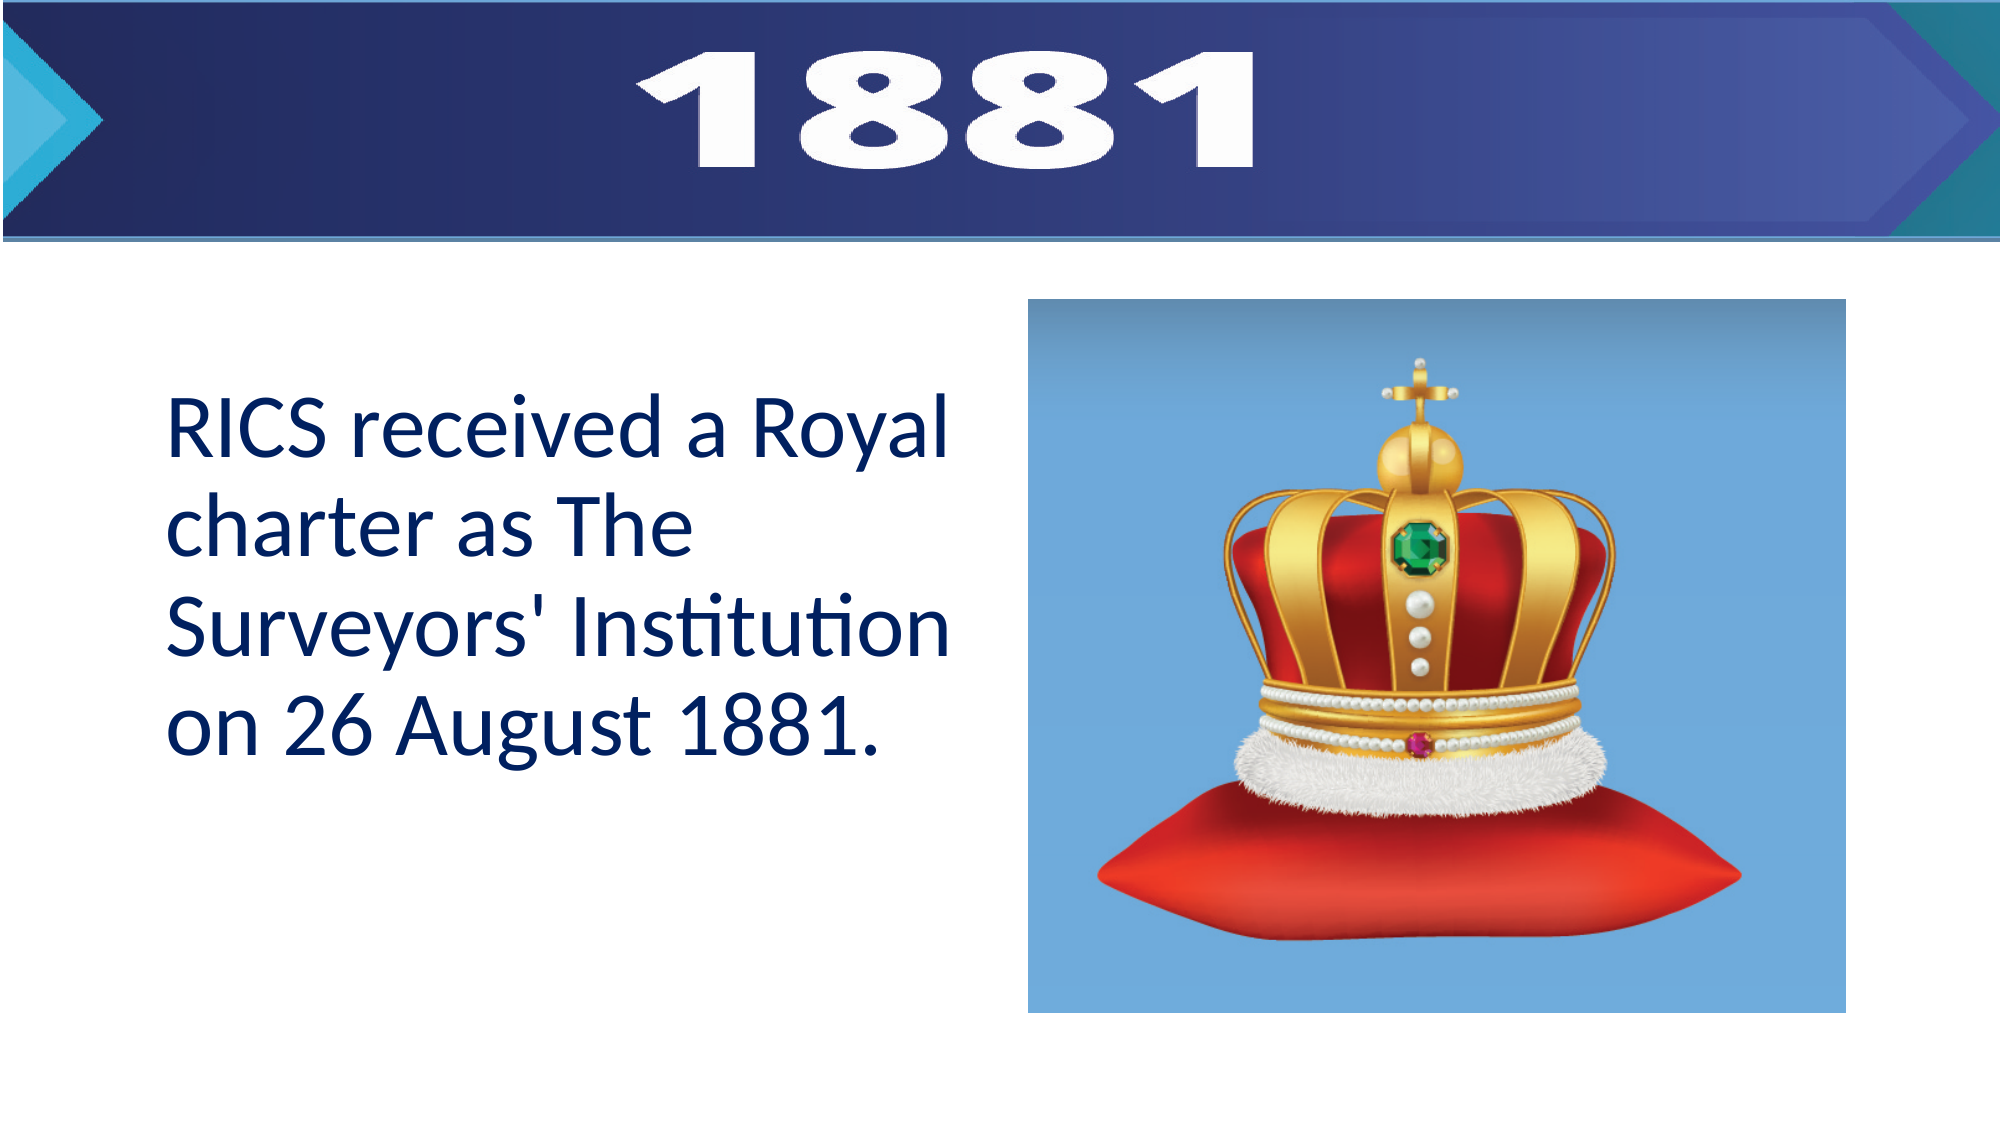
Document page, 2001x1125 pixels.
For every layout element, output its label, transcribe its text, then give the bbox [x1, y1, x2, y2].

picture [3, 0, 2000, 242]
list RICS received a Royal charter as The Surveyors' Institution on 26 August 1881. [150, 371, 1000, 1086]
picture [1028, 299, 1847, 1014]
